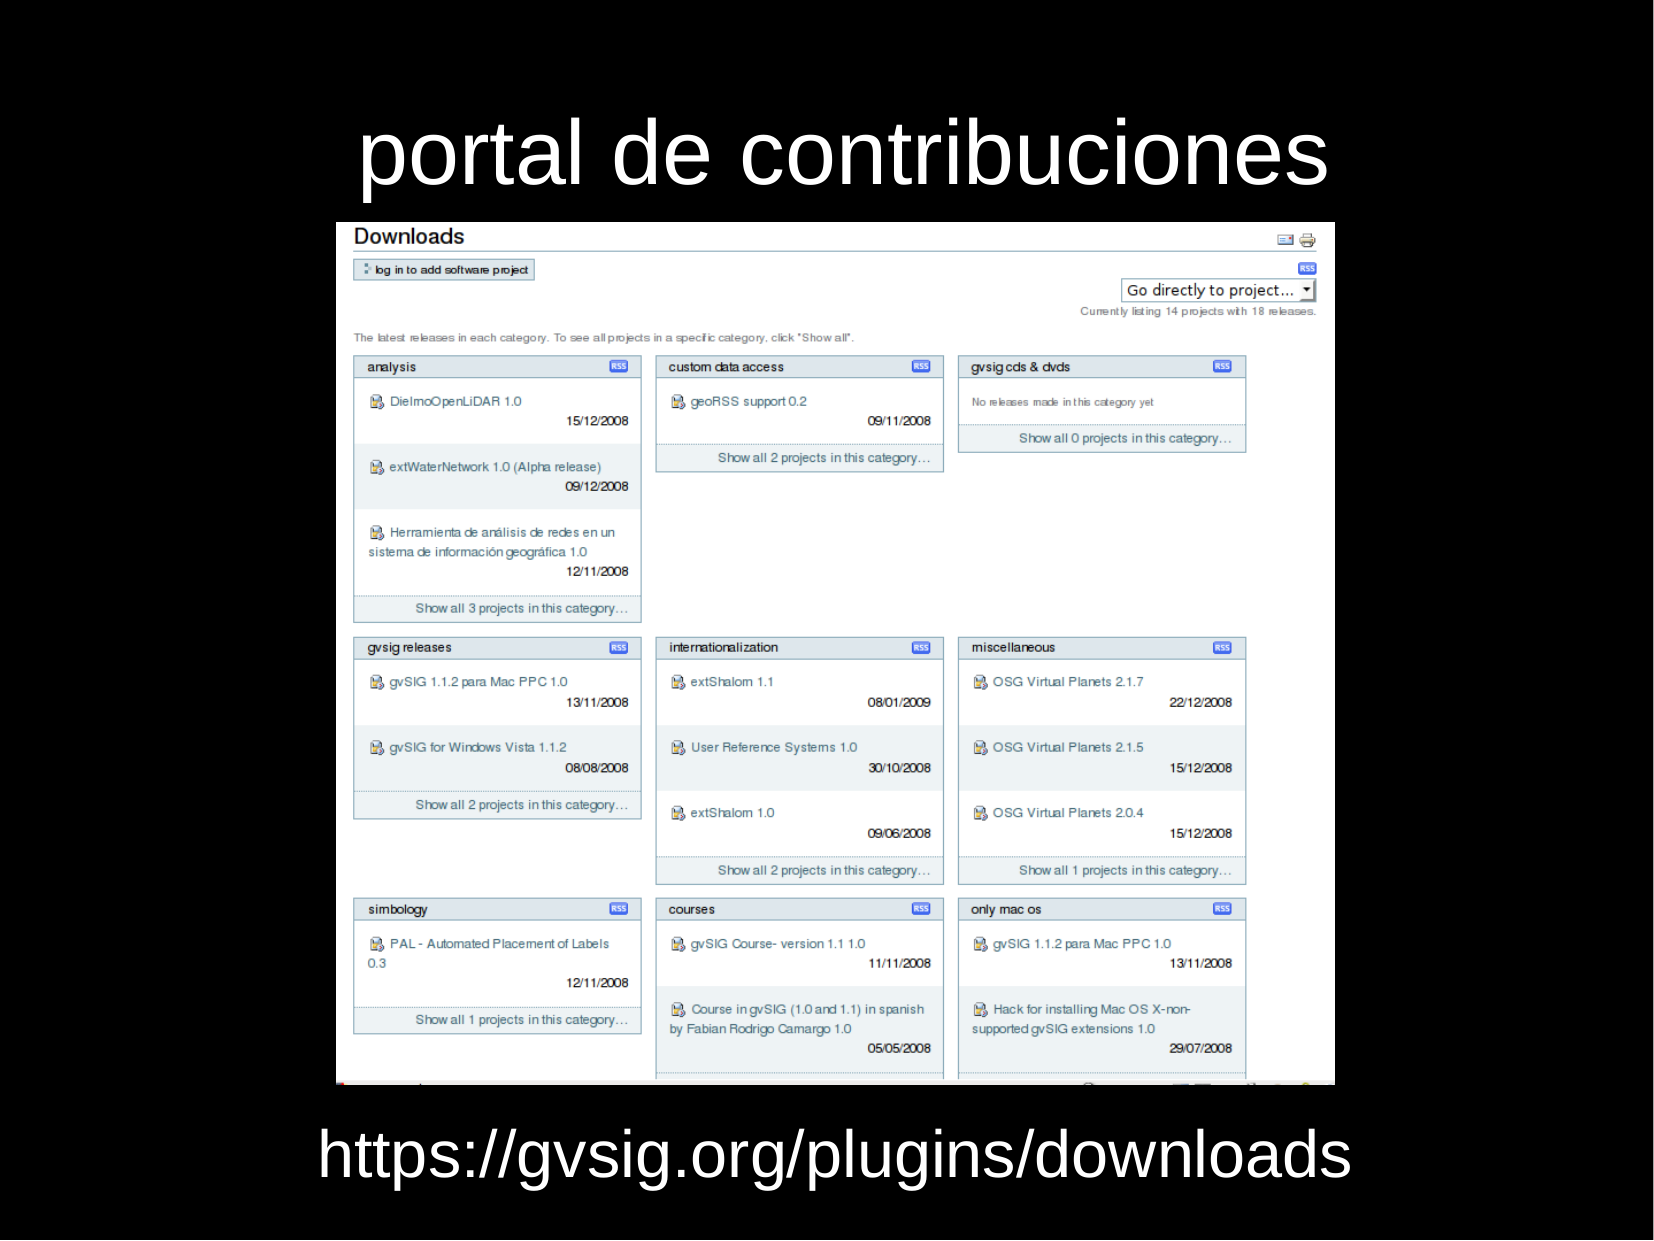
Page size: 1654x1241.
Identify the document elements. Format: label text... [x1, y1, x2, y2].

list https://gvsig.org/plugins/downloads [82, 1116, 1571, 1211]
title portal de contribuciones [82, 49, 1571, 257]
picture [336, 222, 1335, 1085]
